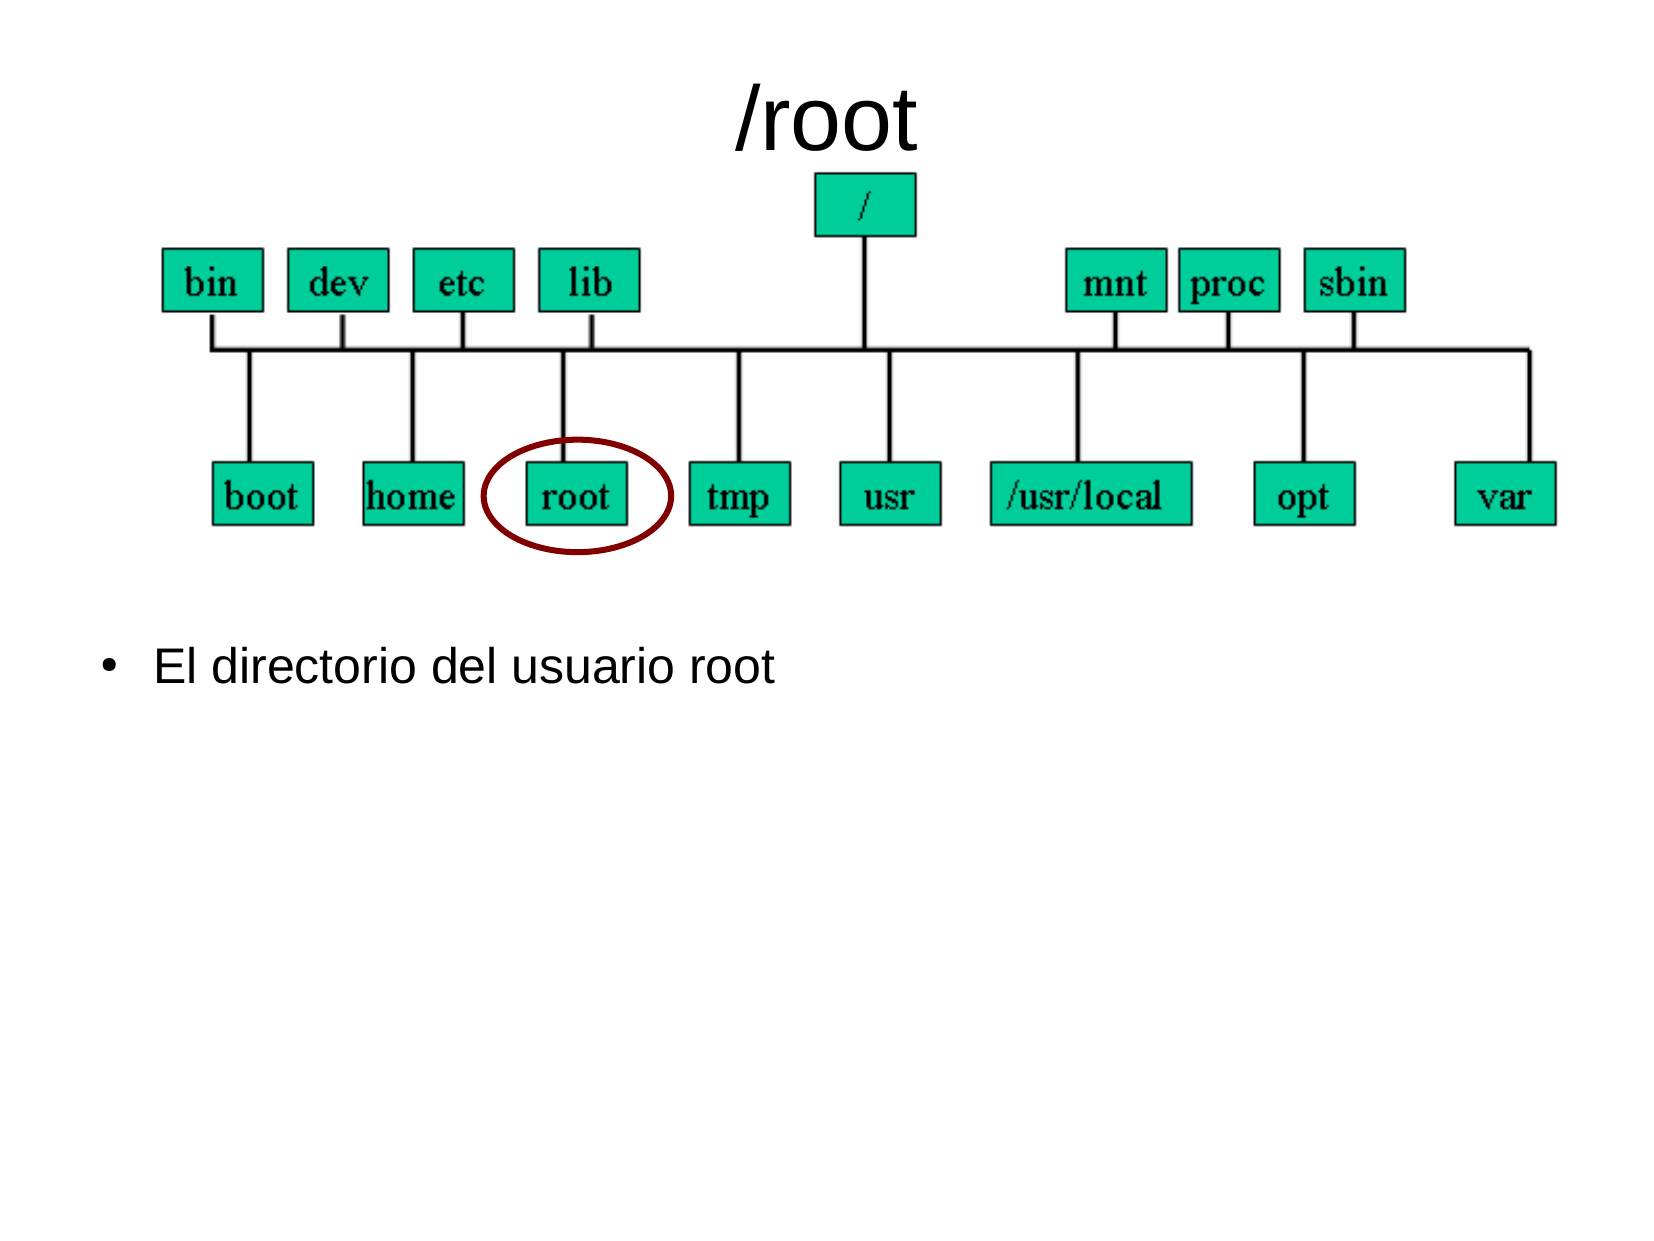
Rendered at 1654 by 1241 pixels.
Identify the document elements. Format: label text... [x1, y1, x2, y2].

title /root [82, 49, 1571, 188]
picture [150, 157, 1576, 597]
list El directorio del usuario root [82, 638, 1571, 863]
